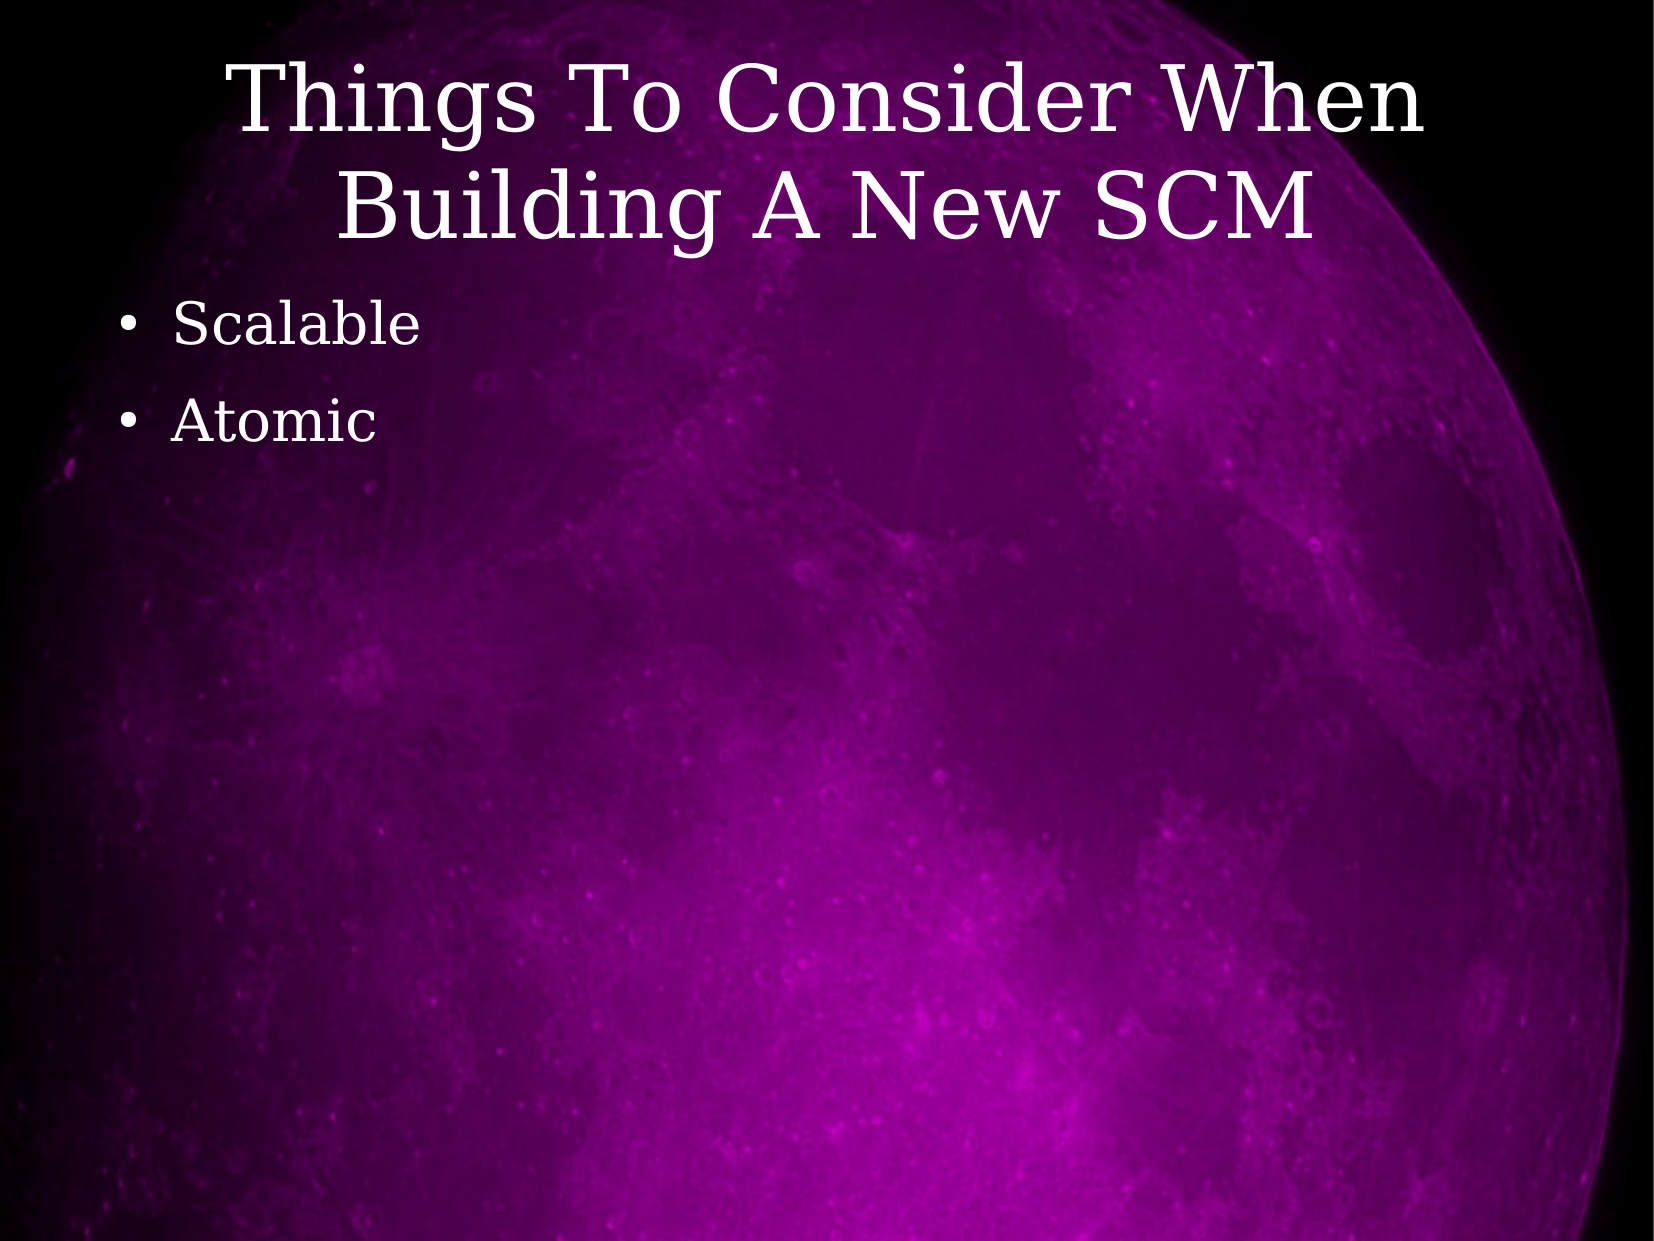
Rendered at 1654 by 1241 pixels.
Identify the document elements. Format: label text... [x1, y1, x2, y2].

picture [0, 0, 1654, 1241]
list Scalable Atomic [82, 290, 1571, 1109]
title Things To Consider When Building A New SCM [82, 45, 1571, 261]
